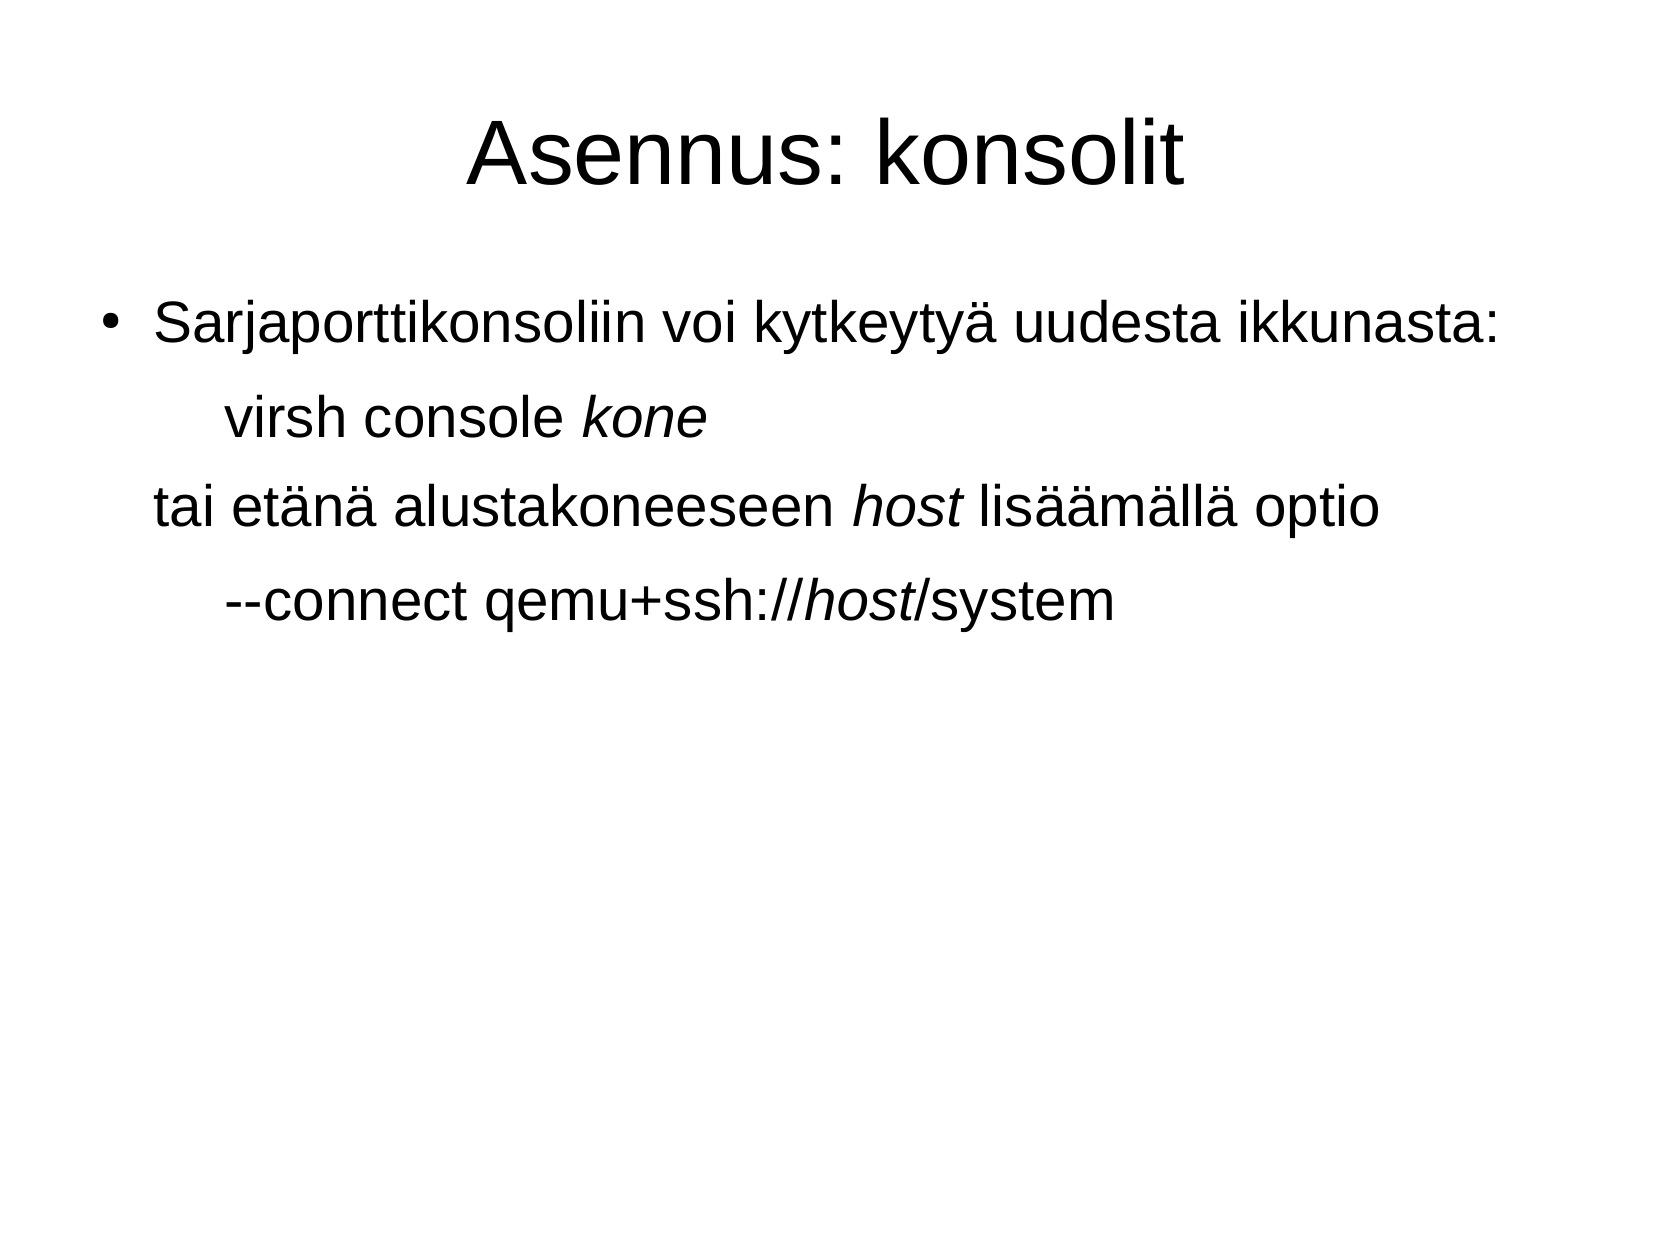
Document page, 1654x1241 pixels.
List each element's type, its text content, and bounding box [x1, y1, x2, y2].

list Sarjaporttikonsoliin voi kytkeytyä uudesta ikkunasta: virsh console kone tai etänä alustakoneeseen host lisäämällä optio --connect qemu+ssh://host/system [82, 290, 1571, 1010]
title Asennus: konsolit [82, 49, 1571, 257]
